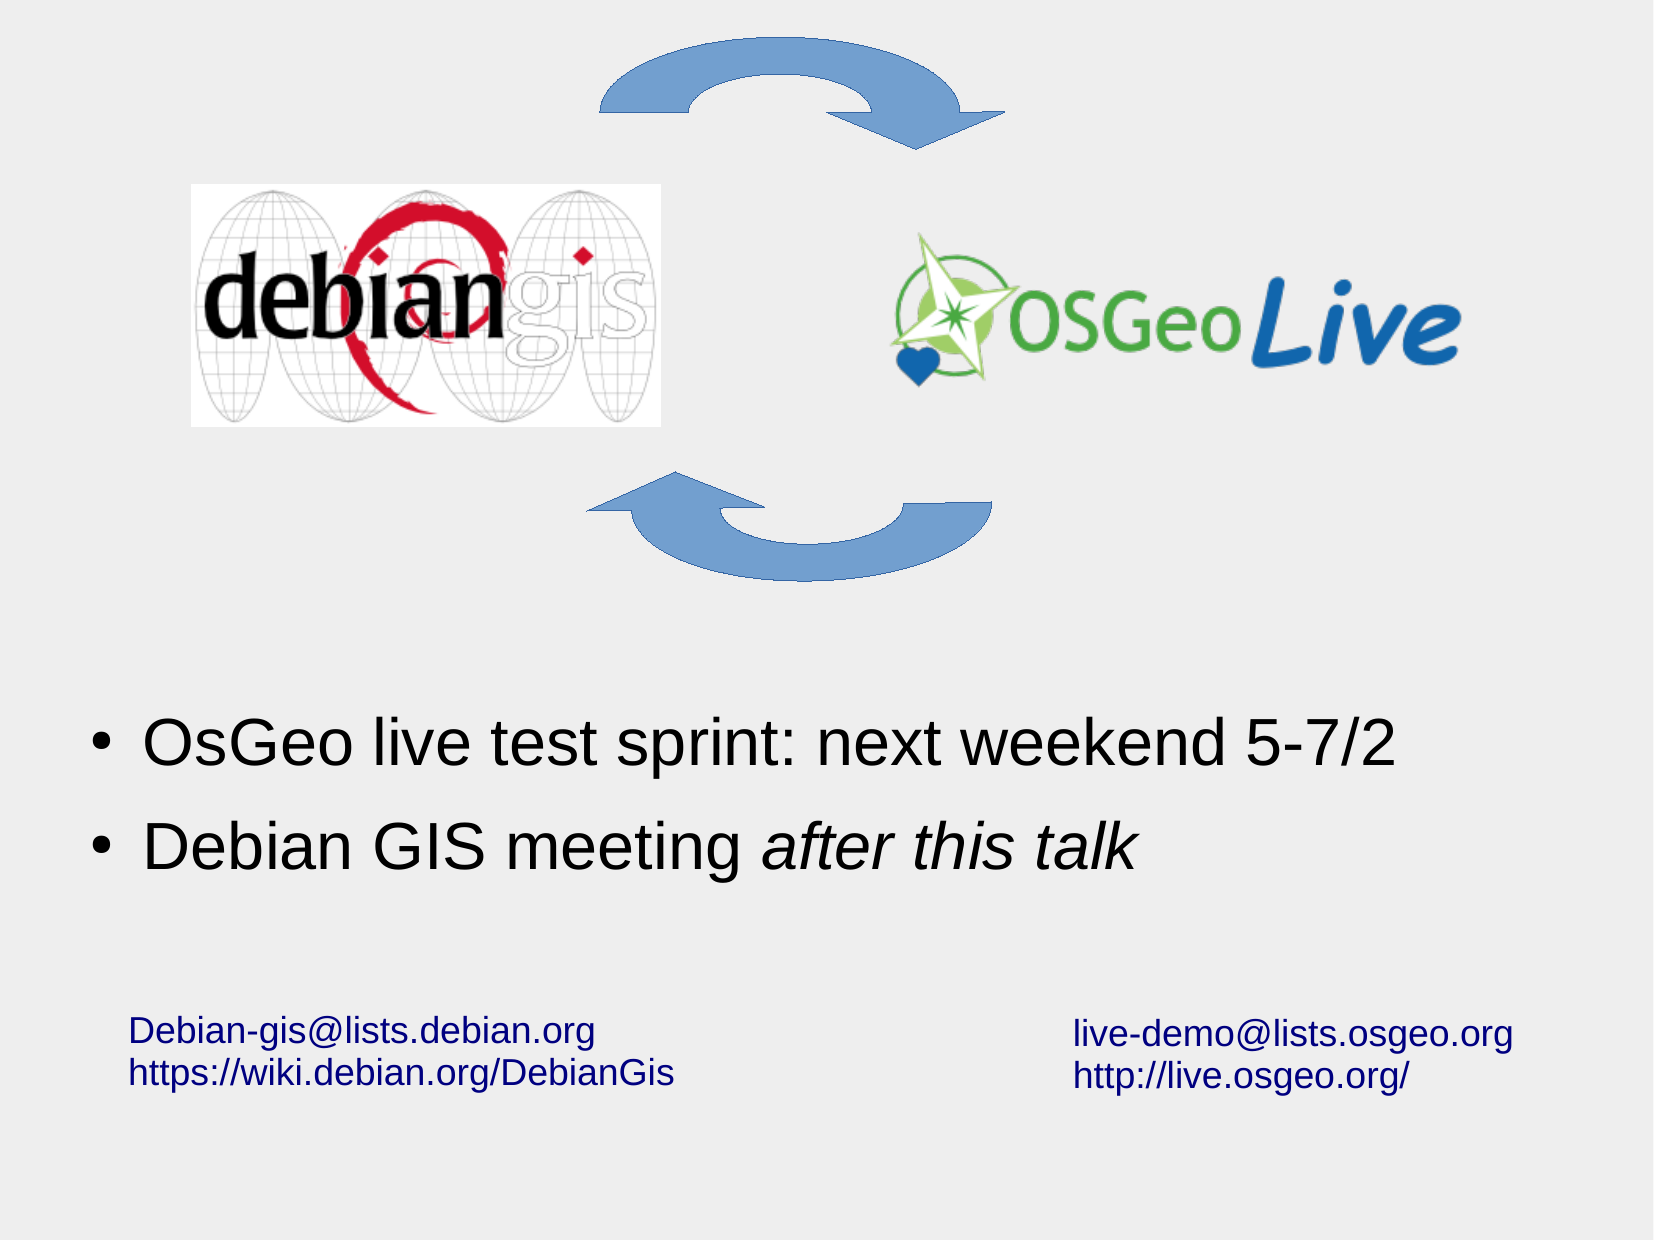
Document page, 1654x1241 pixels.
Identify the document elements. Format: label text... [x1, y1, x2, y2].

picture [191, 184, 661, 428]
text_box [586, 471, 992, 582]
list OsGeo live test sprint: next weekend 5-7/2 Debian GIS meeting after this talk [71, 705, 1561, 916]
text_box Debian-gis@lists.debian.org https://wiki.debian.org/DebianGis [113, 1002, 691, 1186]
picture [682, 231, 1621, 389]
text_box [599, 37, 1005, 150]
text_box live-demo@lists.osgeo.org http://live.osgeo.org/ [1058, 1005, 1561, 1146]
